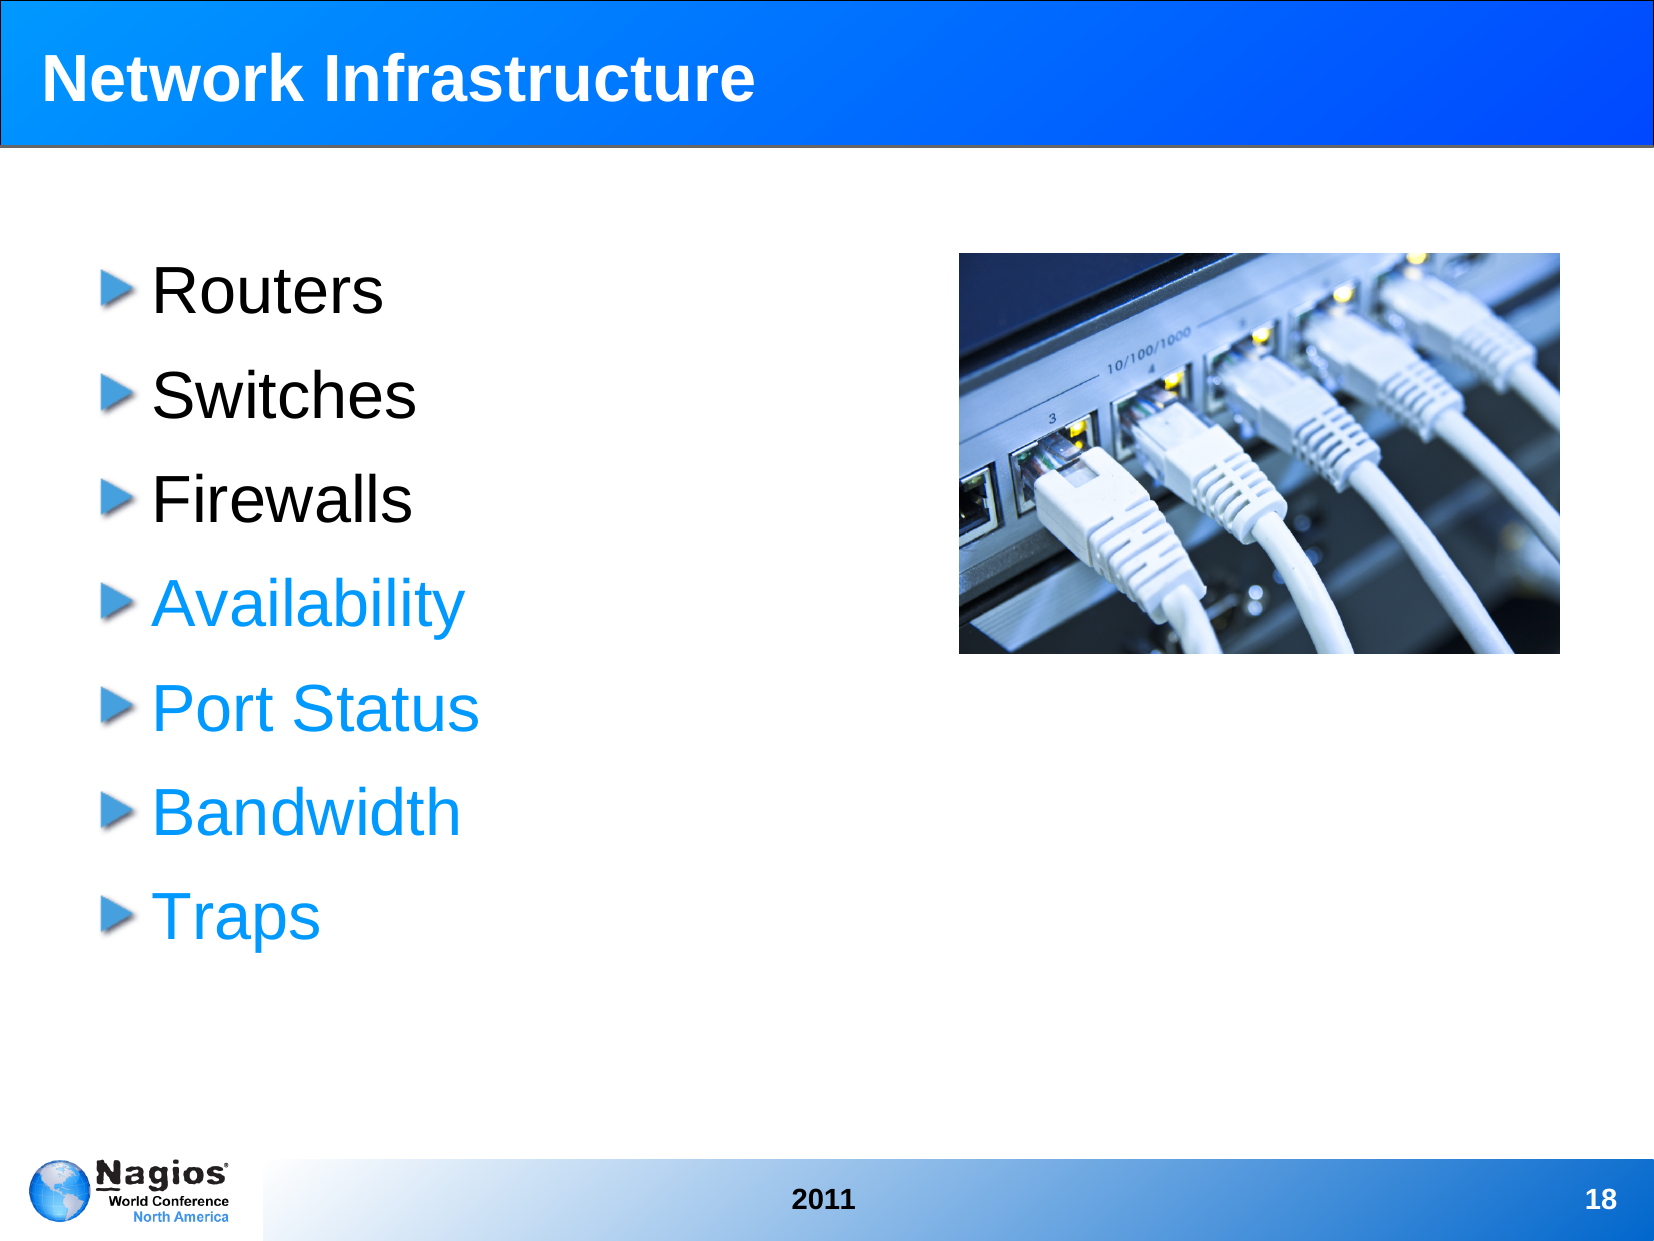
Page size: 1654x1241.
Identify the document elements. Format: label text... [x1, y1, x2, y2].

picture [29, 1159, 229, 1235]
list Routers Switches Firewalls Availability Port Status Bandwidth Traps [80, 253, 1082, 1072]
picture [959, 253, 1560, 654]
title Network Infrastructure [41, 29, 1248, 127]
